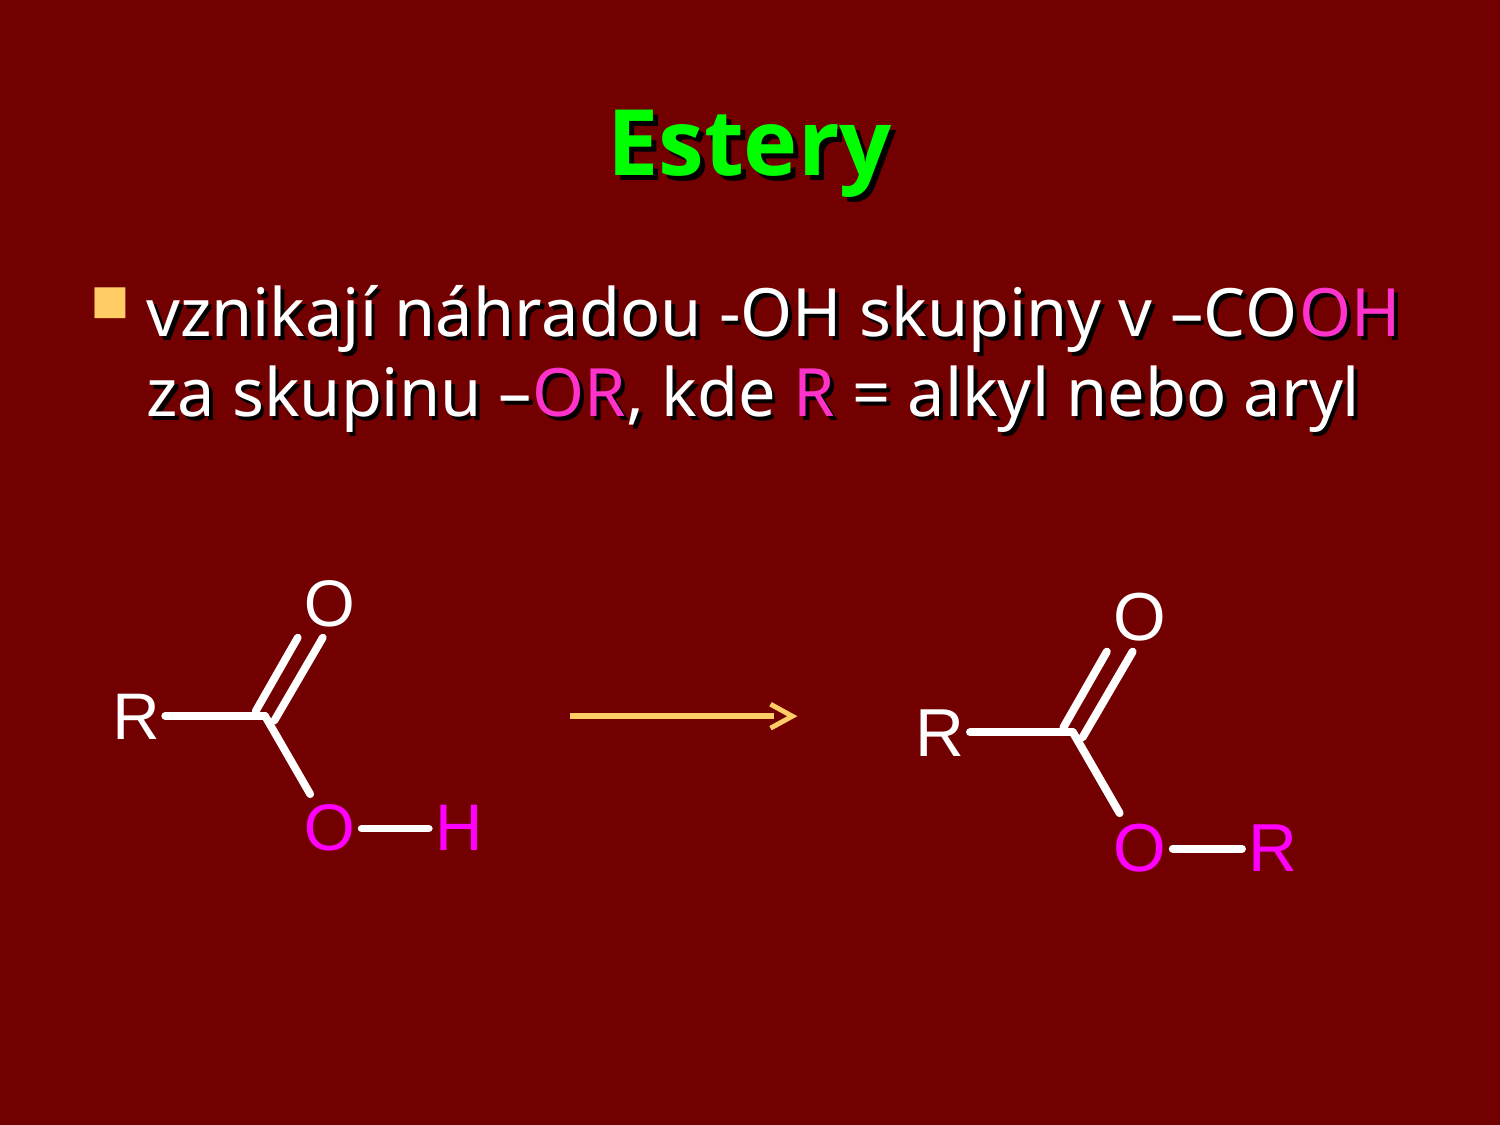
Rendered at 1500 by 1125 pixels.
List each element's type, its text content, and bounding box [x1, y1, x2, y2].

chart [112, 562, 479, 862]
chart [915, 574, 1294, 883]
list vznikají náhradou -OH skupiny v –COOH za skupinu –OR, kde R = alkyl nebo aryl [75, 262, 1426, 1001]
title Estery [75, 45, 1426, 233]
